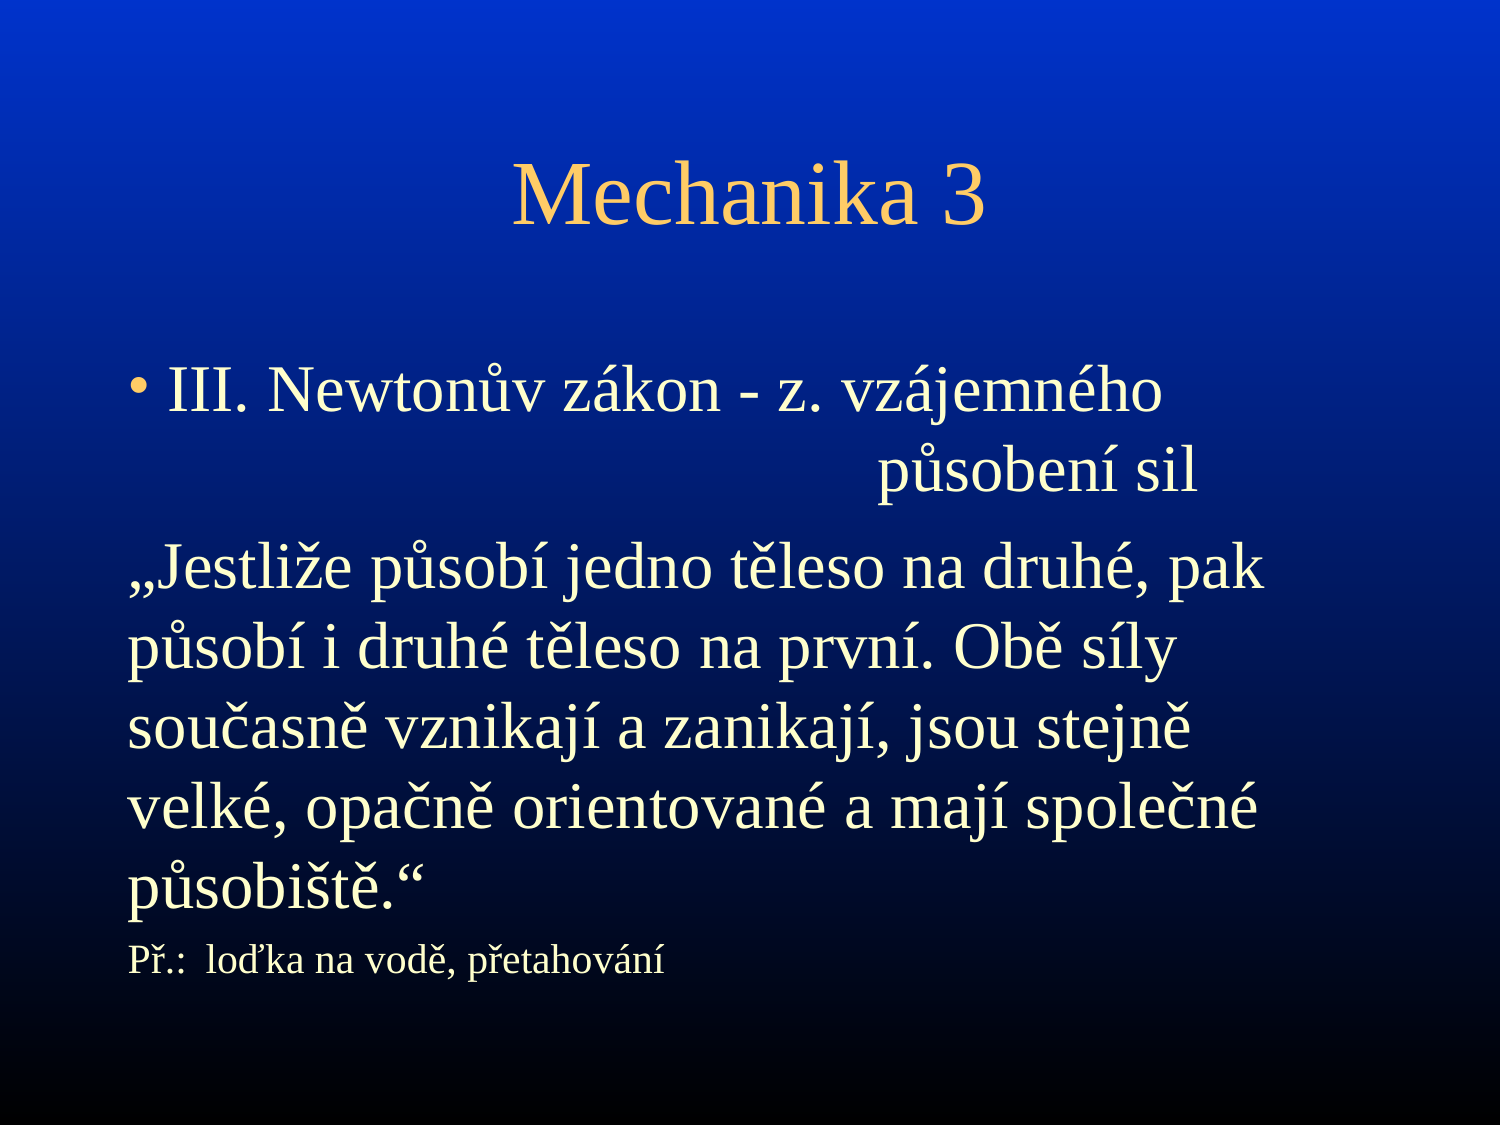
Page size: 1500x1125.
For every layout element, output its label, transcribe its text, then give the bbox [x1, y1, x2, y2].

list III. Newtonův zákon - z. vzájemného působení sil „Jestliže působí jedno těleso na druhé, pak působí i druhé těleso na první. Obě síly současně vznikají a zanikají, jsou stejně velké, opačně orientované a mají společné působiště.“ Př.: loďka na vodě, přetahování [112, 337, 1388, 1013]
title Mechanika 3 [112, 37, 1388, 250]
